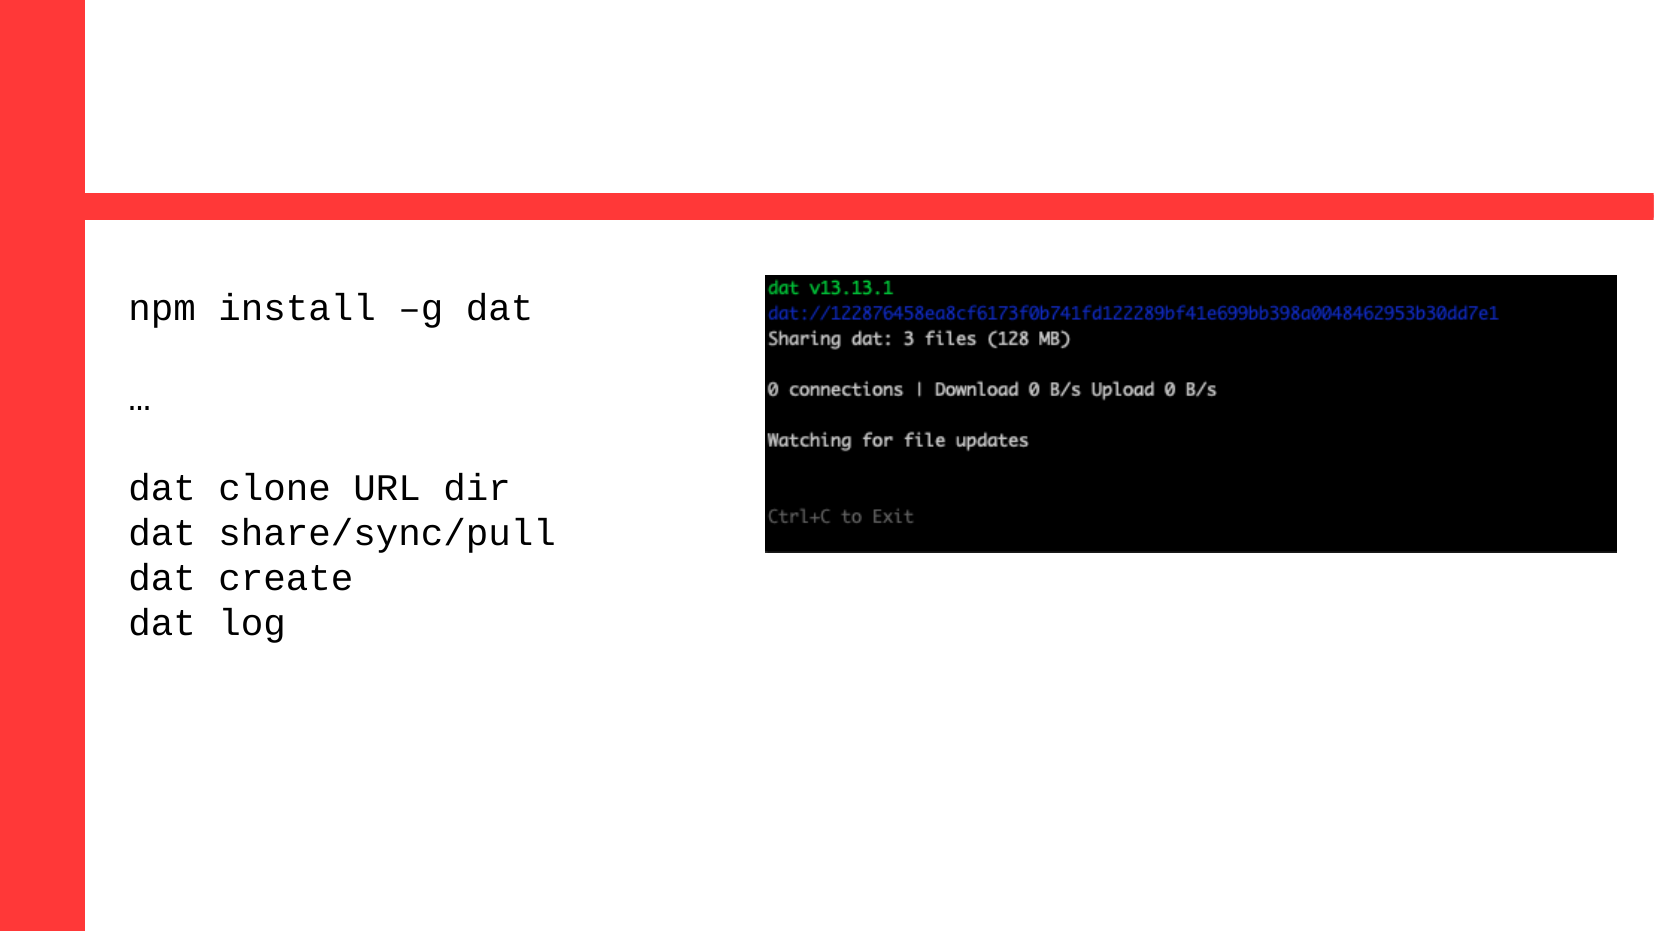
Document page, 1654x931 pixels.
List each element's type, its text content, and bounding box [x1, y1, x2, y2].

picture [765, 275, 1617, 553]
text_box npm install –g dat … dat clone URL dir dat share/sync/pull dat create dat log [113, 275, 574, 655]
